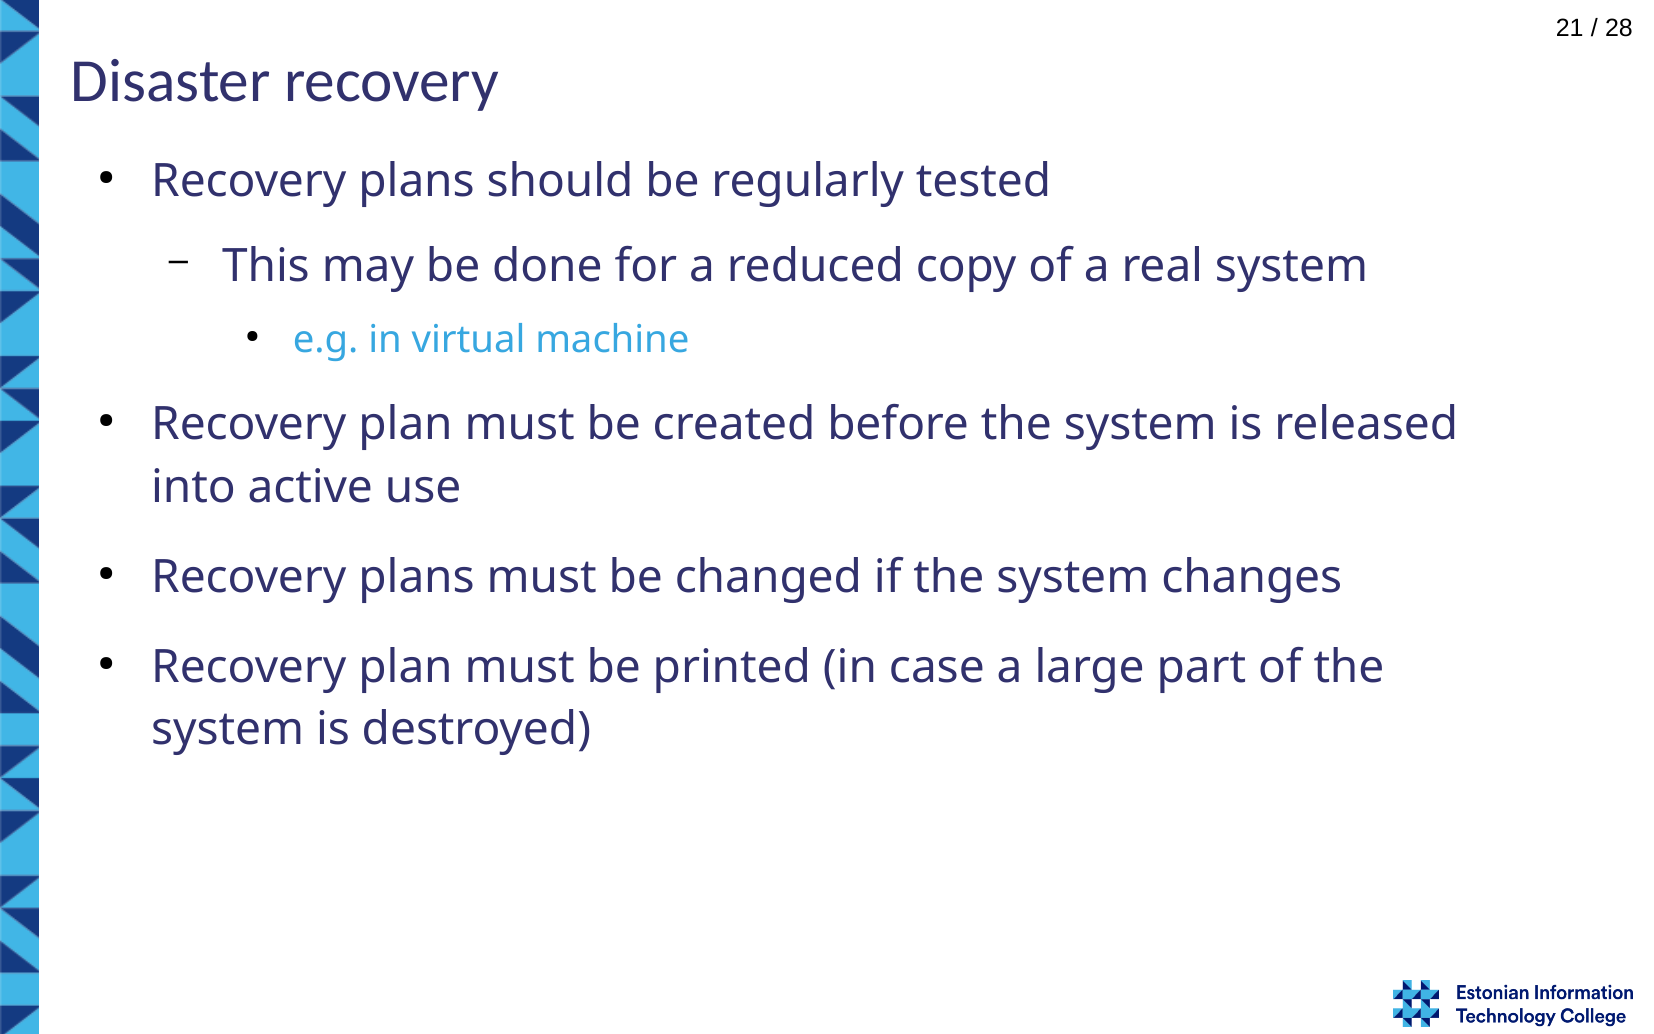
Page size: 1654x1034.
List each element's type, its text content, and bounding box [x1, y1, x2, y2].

picture [1393, 980, 1633, 1027]
list Recovery plans should be regularly tested This may be done for a reduced copy of a real system e.g. in virtual machine Recovery plan must be created before the system is released into active use Recovery plans must be changed if the system changes Recovery plan must be printed (in case a large part of the system is destroyed) [80, 147, 1536, 841]
title Disaster recovery [70, 41, 1630, 130]
